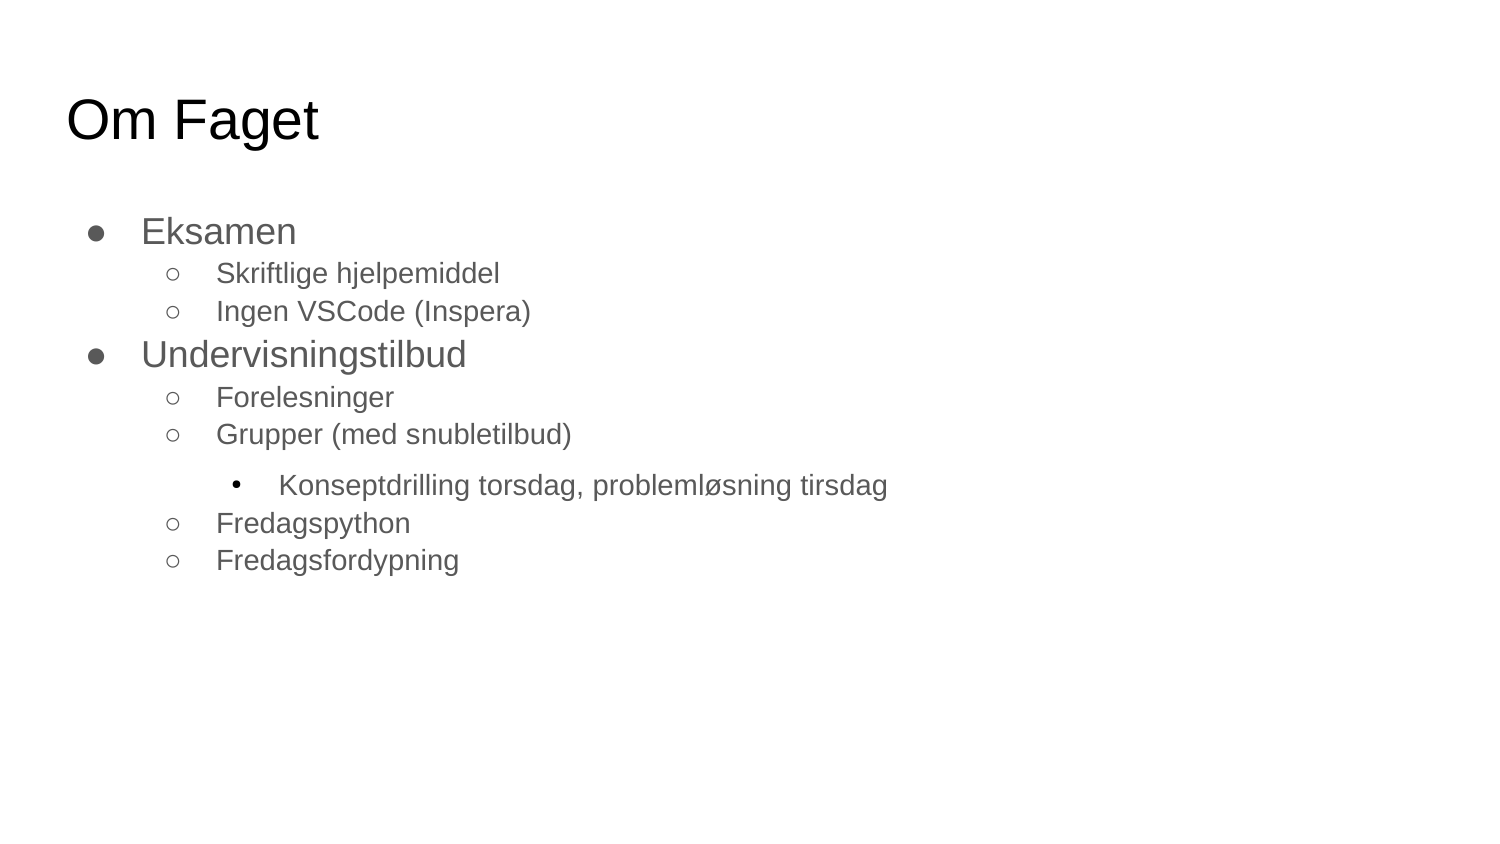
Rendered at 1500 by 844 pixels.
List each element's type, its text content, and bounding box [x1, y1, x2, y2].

list Eksamen Skriftlige hjelpemiddel Ingen VSCode (Inspera) Undervisningstilbud Forelesninger Grupper (med snubletilbud) Konseptdrilling torsdag, problemløsning tirsdag Fredagspython Fredagsfordypning [51, 189, 1449, 750]
title Om Faget [51, 72, 1449, 167]
